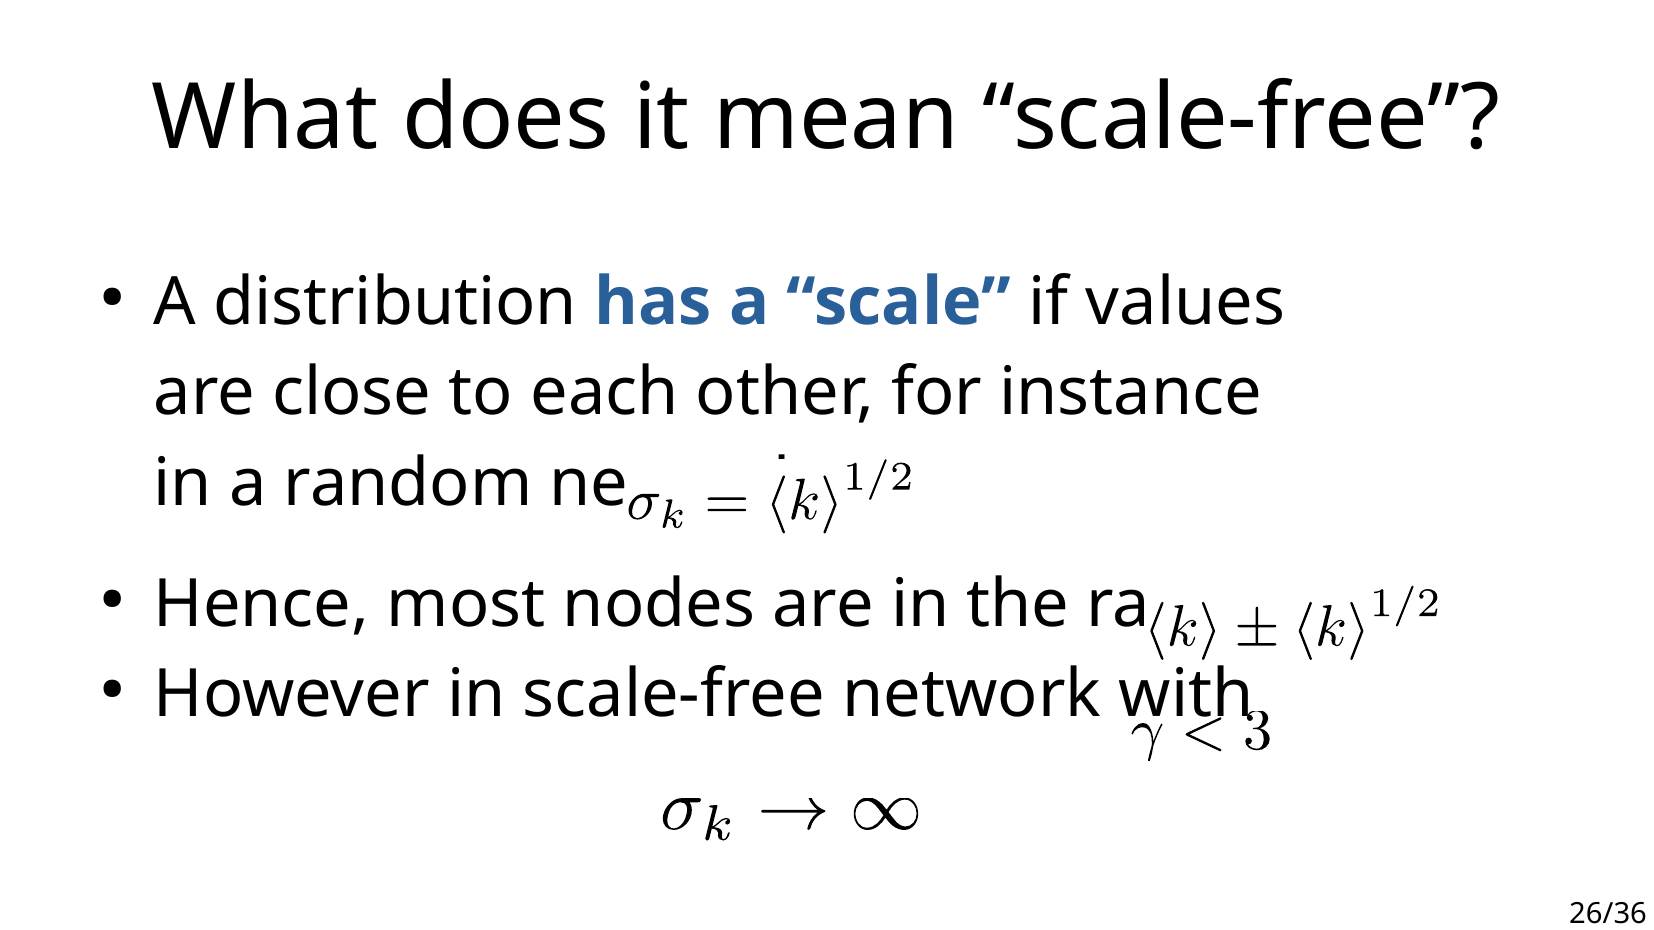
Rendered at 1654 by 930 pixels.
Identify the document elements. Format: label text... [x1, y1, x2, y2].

text_box [626, 459, 913, 534]
picture [1130, 711, 1273, 761]
title What does it mean “scale-free”? [82, 1, 1571, 225]
list A distribution has a “scale” if values are close to each other, for instance in a random network Hence, most nodes are in the range However in scale-free network with [82, 252, 1291, 901]
picture [660, 798, 923, 841]
text_box [1144, 585, 1441, 661]
